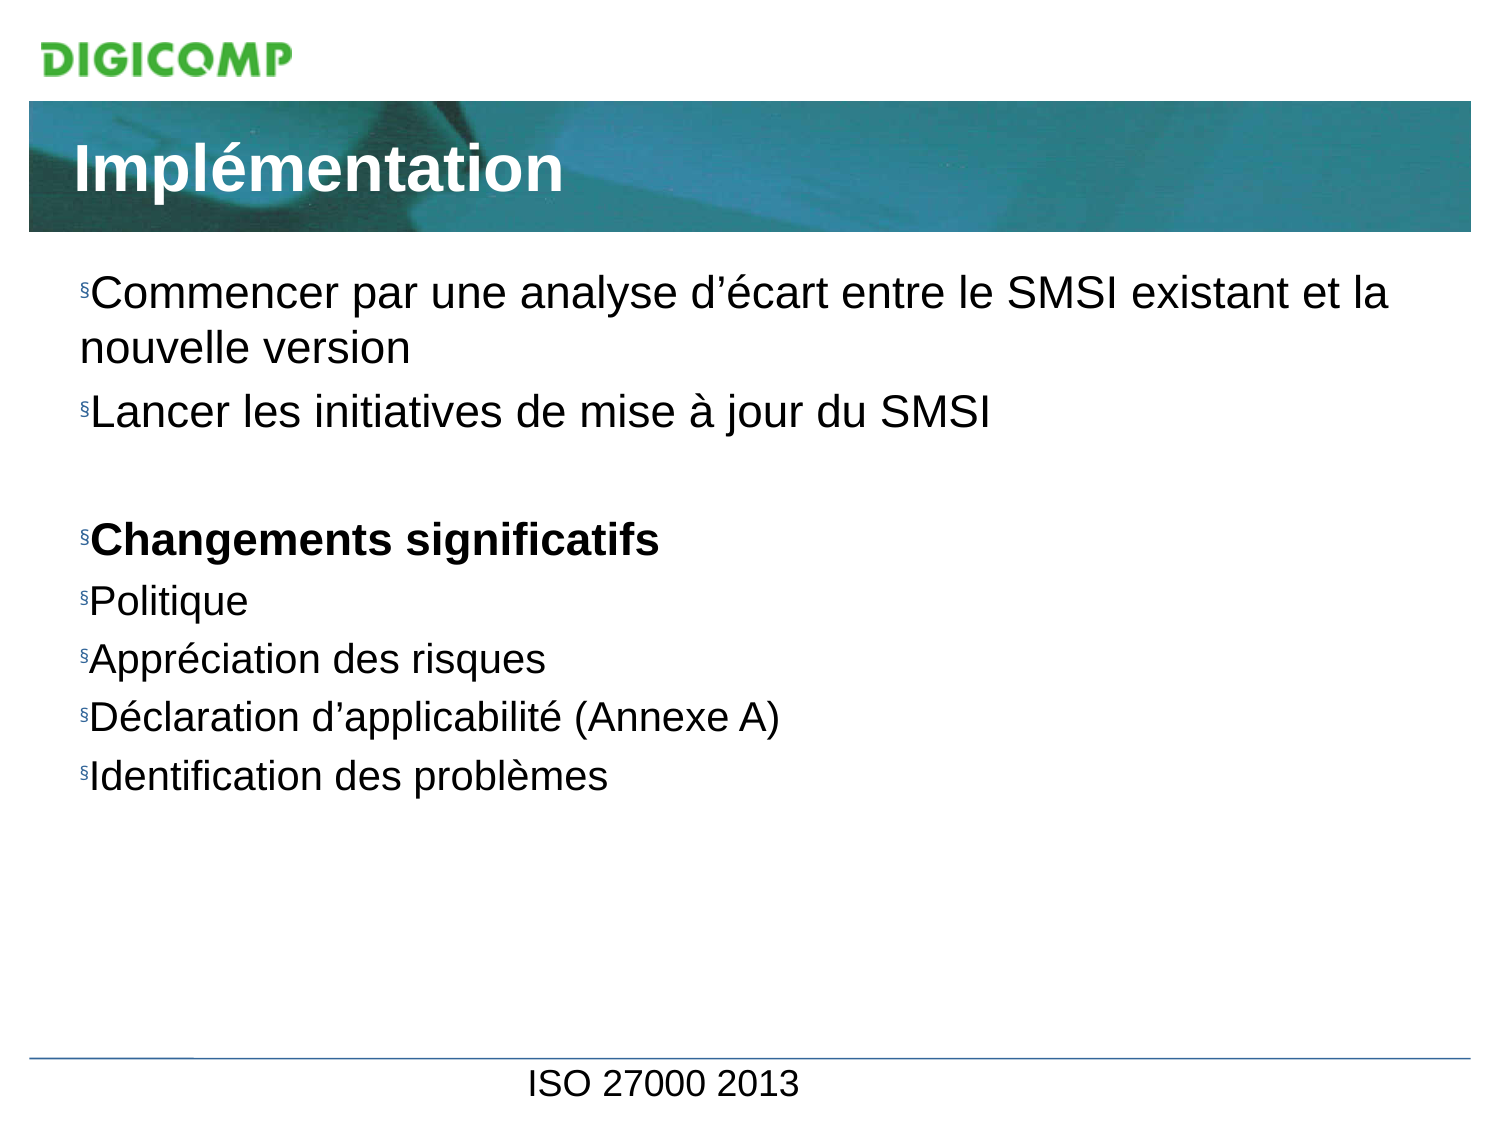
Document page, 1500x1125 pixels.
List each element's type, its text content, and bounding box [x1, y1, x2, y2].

text_box ISO 27000 2013 [512, 1051, 988, 1118]
list Commencer par une analyse d’écart entre le SMSI existant et la nouvelle version Lancer les initiatives de mise à jour du SMSI Changements significatifs Politique Appréciation des risques Déclaration d’applicabilité (Annexe A) Identification des problèmes [64, 255, 1424, 1035]
title Implémentation [58, 117, 1429, 212]
